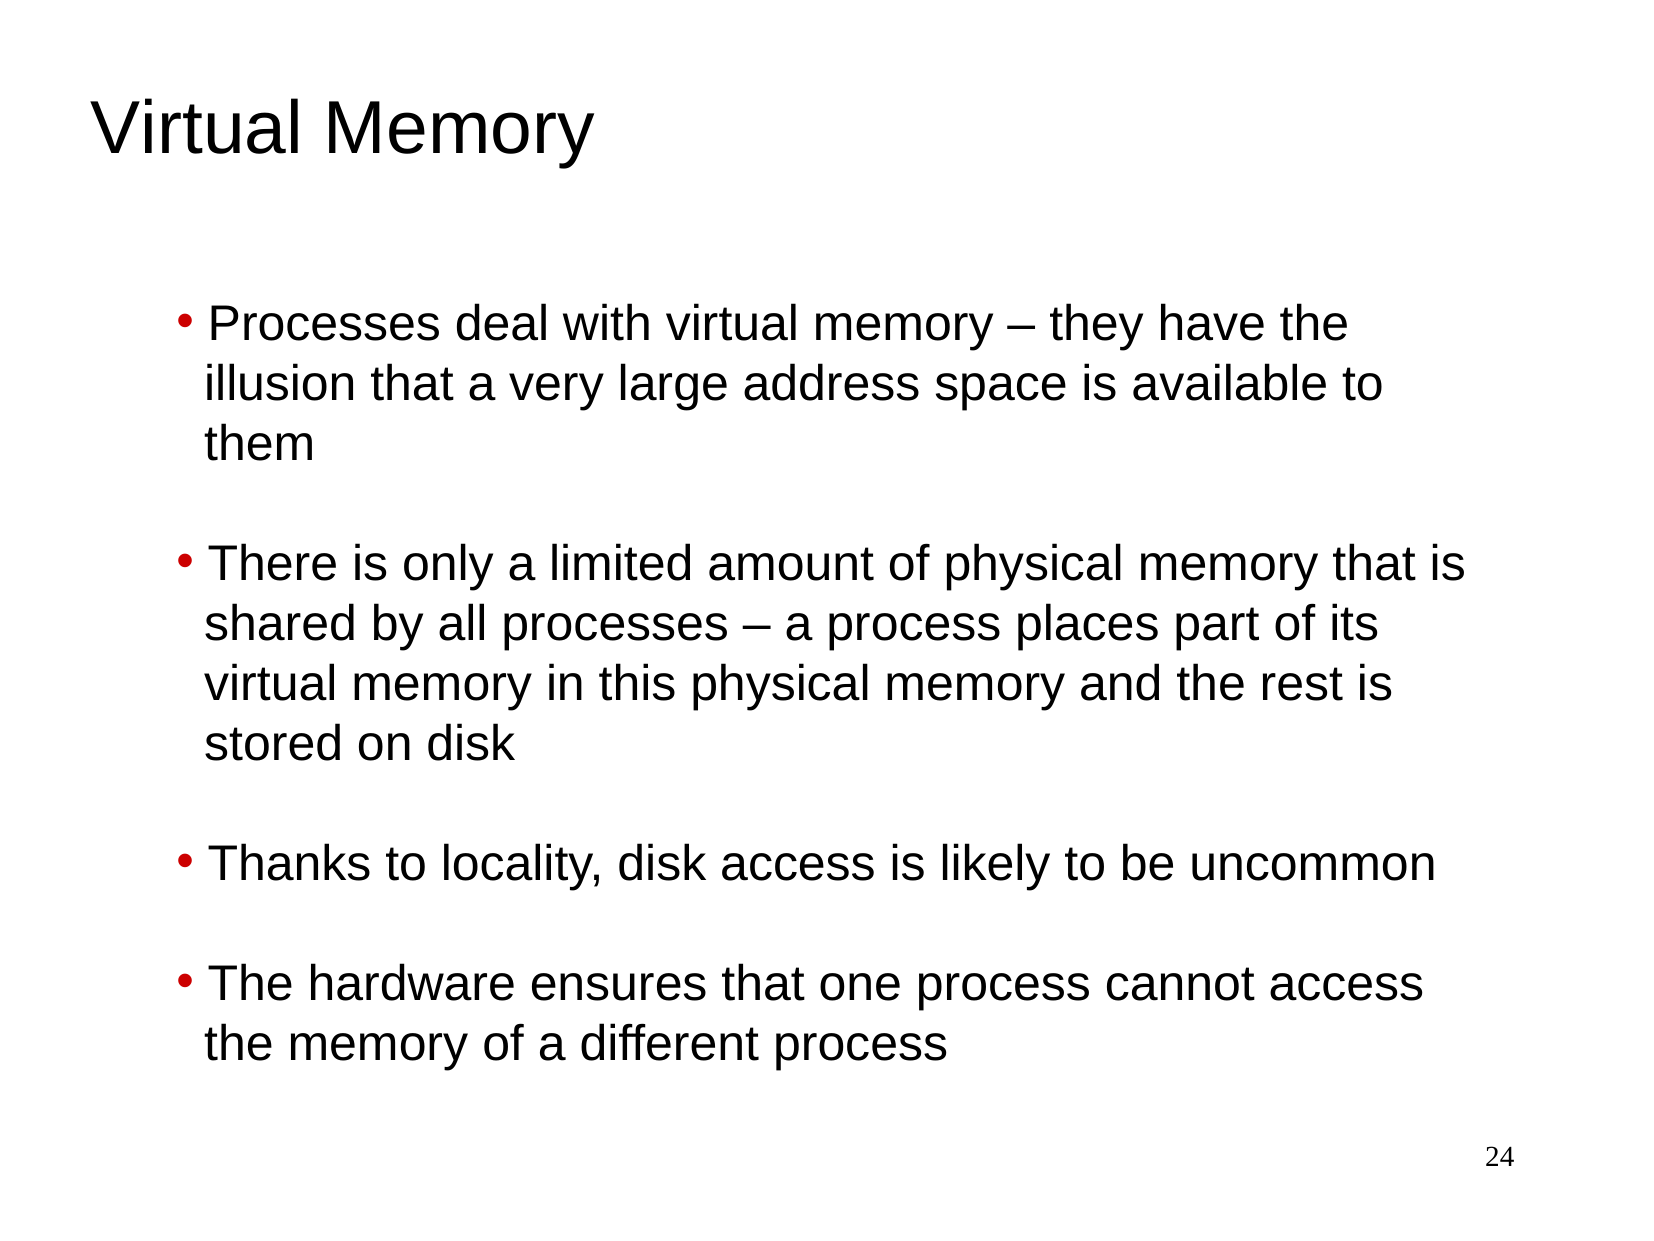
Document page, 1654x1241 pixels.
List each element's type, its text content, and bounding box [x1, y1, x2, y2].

text_box Virtual Memory [75, 71, 611, 177]
text_box <number> [1184, 1129, 1530, 1213]
text_box Processes deal with virtual memory – they have the illusion that a very large address space is available to them There is only a limited amount of physical memory that is shared by all processes – a process places part of its virtual memory in this physical memory and the rest is stored on disk Thanks to locality, disk access is likely to be uncommon The hardware ensures that one process cannot access the memory of a different process [161, 282, 1482, 1079]
